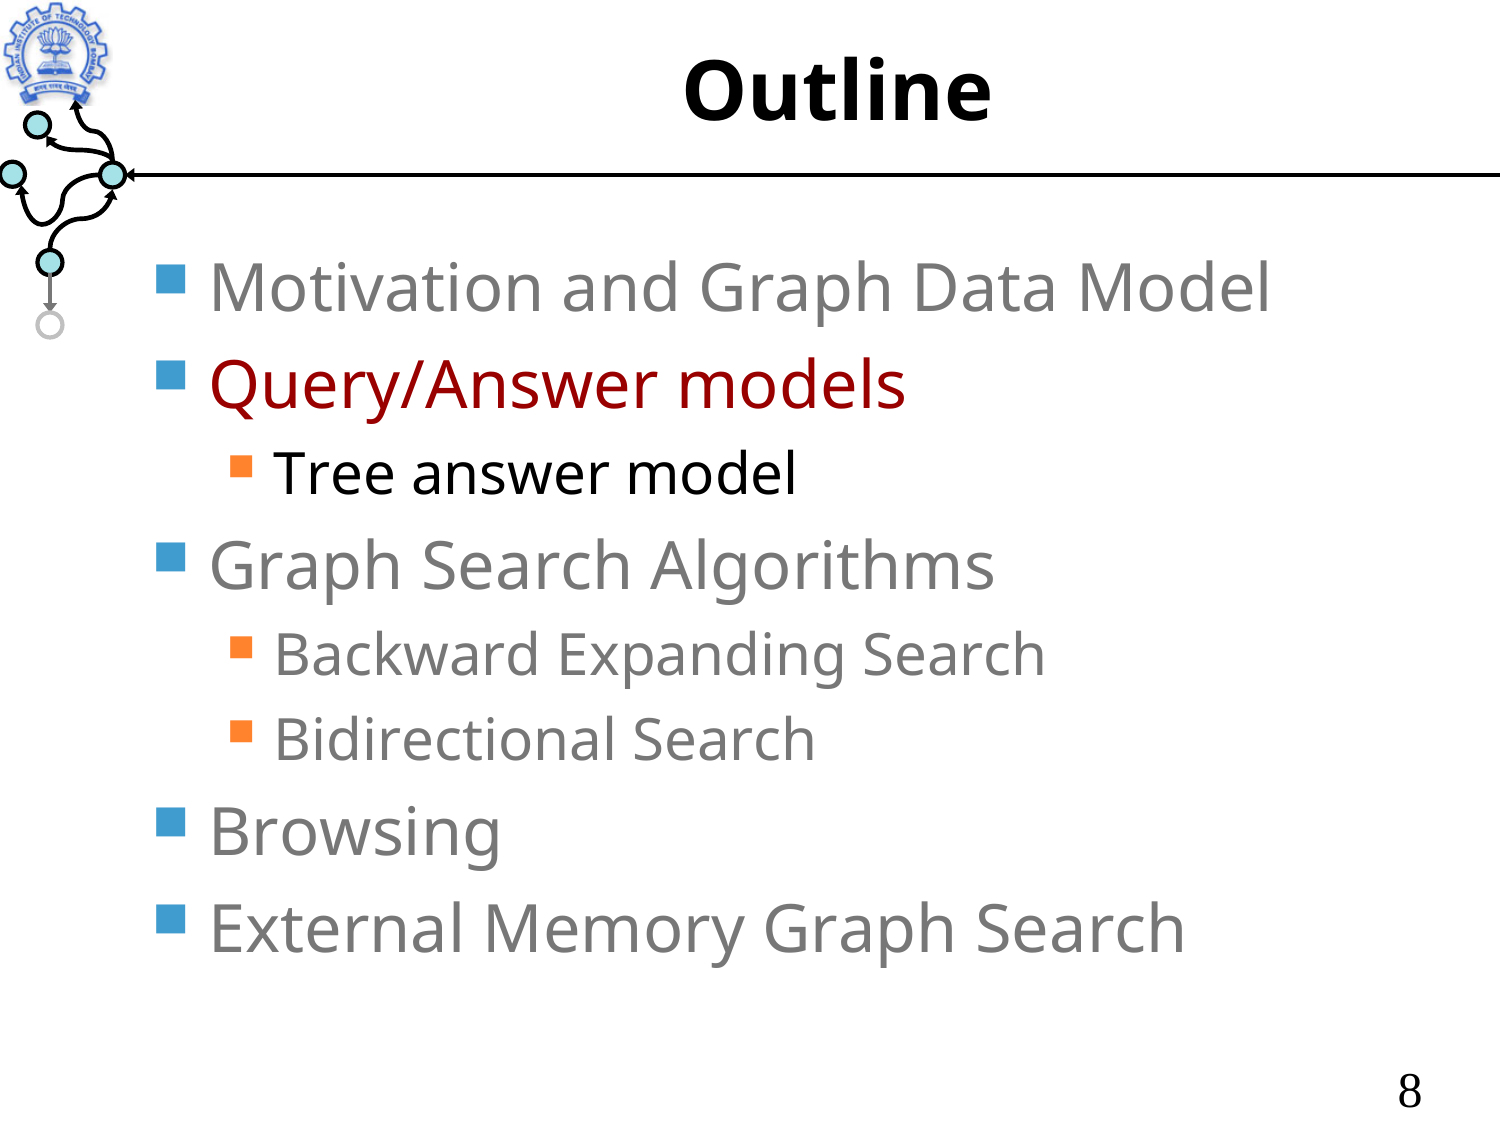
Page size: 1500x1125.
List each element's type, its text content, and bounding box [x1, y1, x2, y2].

title Outline [200, 12, 1476, 163]
list Motivation and Graph Data Model Query/Answer models Tree answer model Graph Search Algorithms Backward Expanding Search Bidirectional Search Browsing External Memory Graph Search [137, 237, 1450, 1063]
picture [0, 0, 113, 106]
